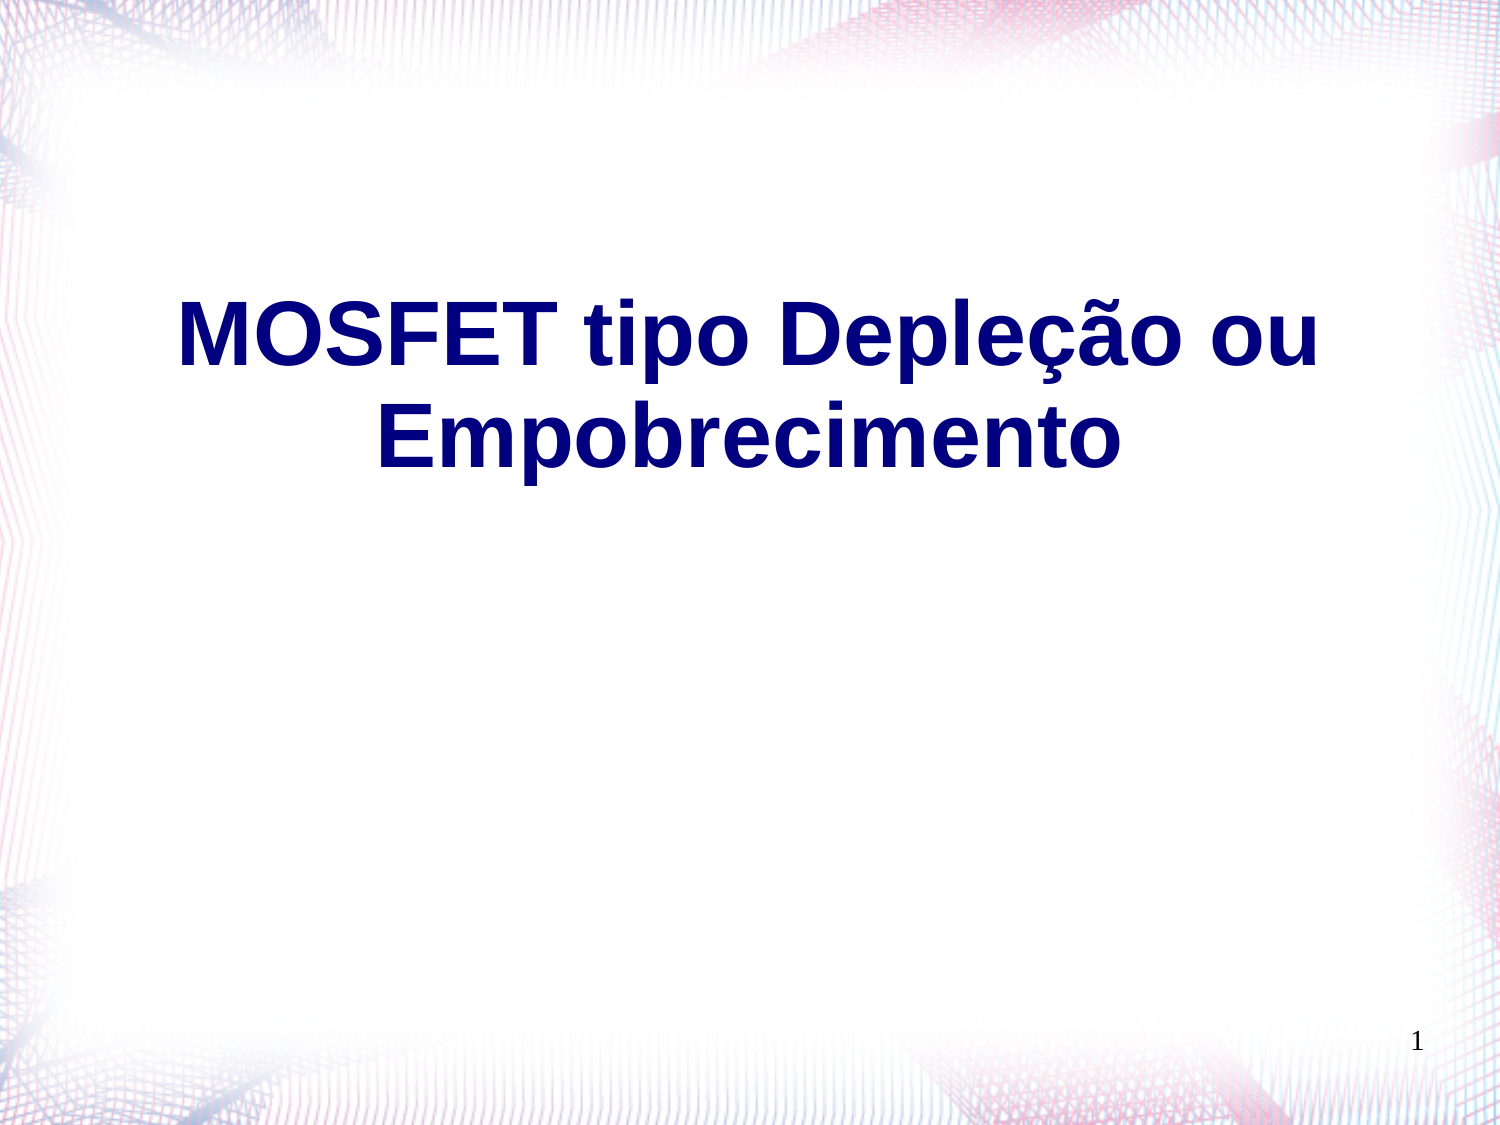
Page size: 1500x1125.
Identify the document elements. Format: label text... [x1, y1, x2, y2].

title MOSFET tipo Depleção ou Empobrecimento [75, 282, 1425, 488]
picture [0, 0, 1500, 1125]
